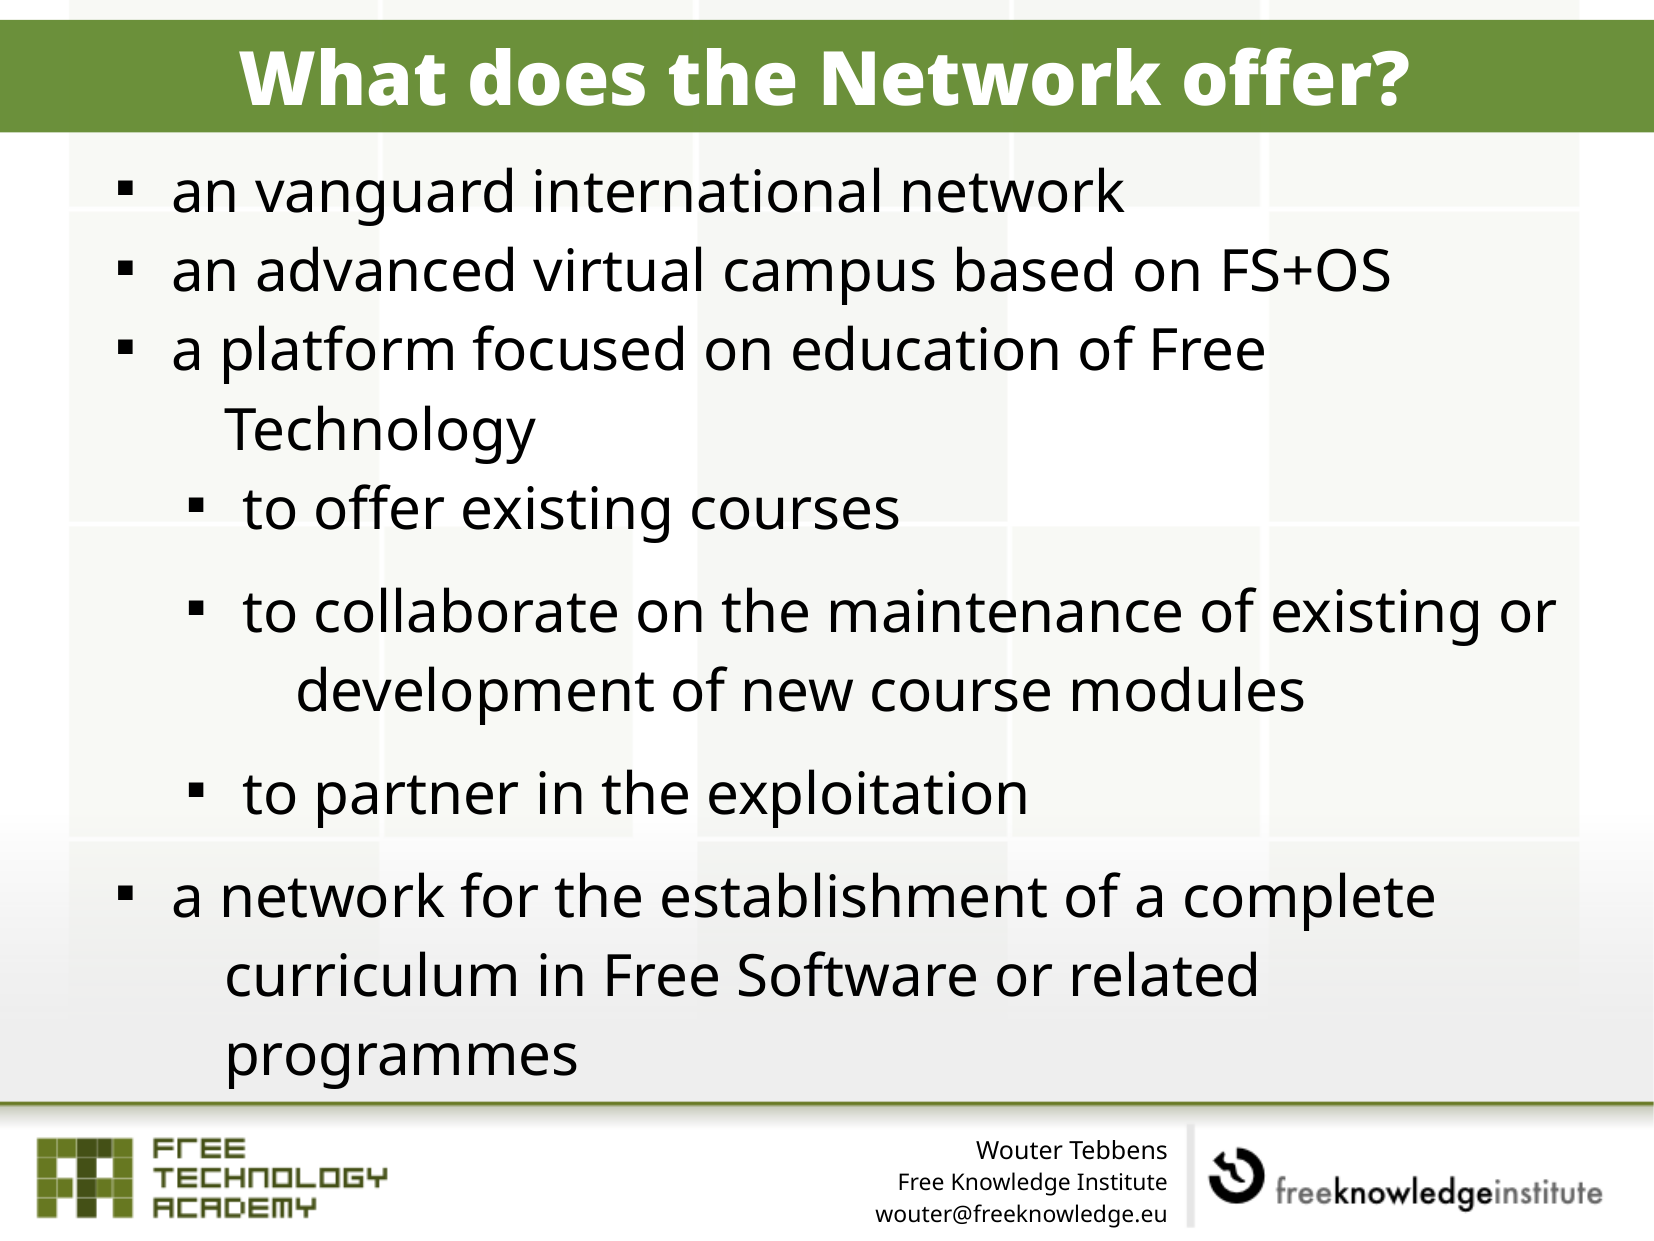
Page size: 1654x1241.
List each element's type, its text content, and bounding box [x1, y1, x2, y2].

list an vanguard international network an advanced virtual campus based on FS+OS a platform focused on education of Free Technology to offer existing courses to collaborate on the maintenance of existing or development of new course modules to partner in the exploitation a network for the establishment of a complete curriculum in Free Software or related programmes [82, 150, 1571, 997]
picture [0, 133, 1654, 1241]
title What does the Network offer? [37, 29, 1613, 122]
picture [0, 0, 1654, 19]
